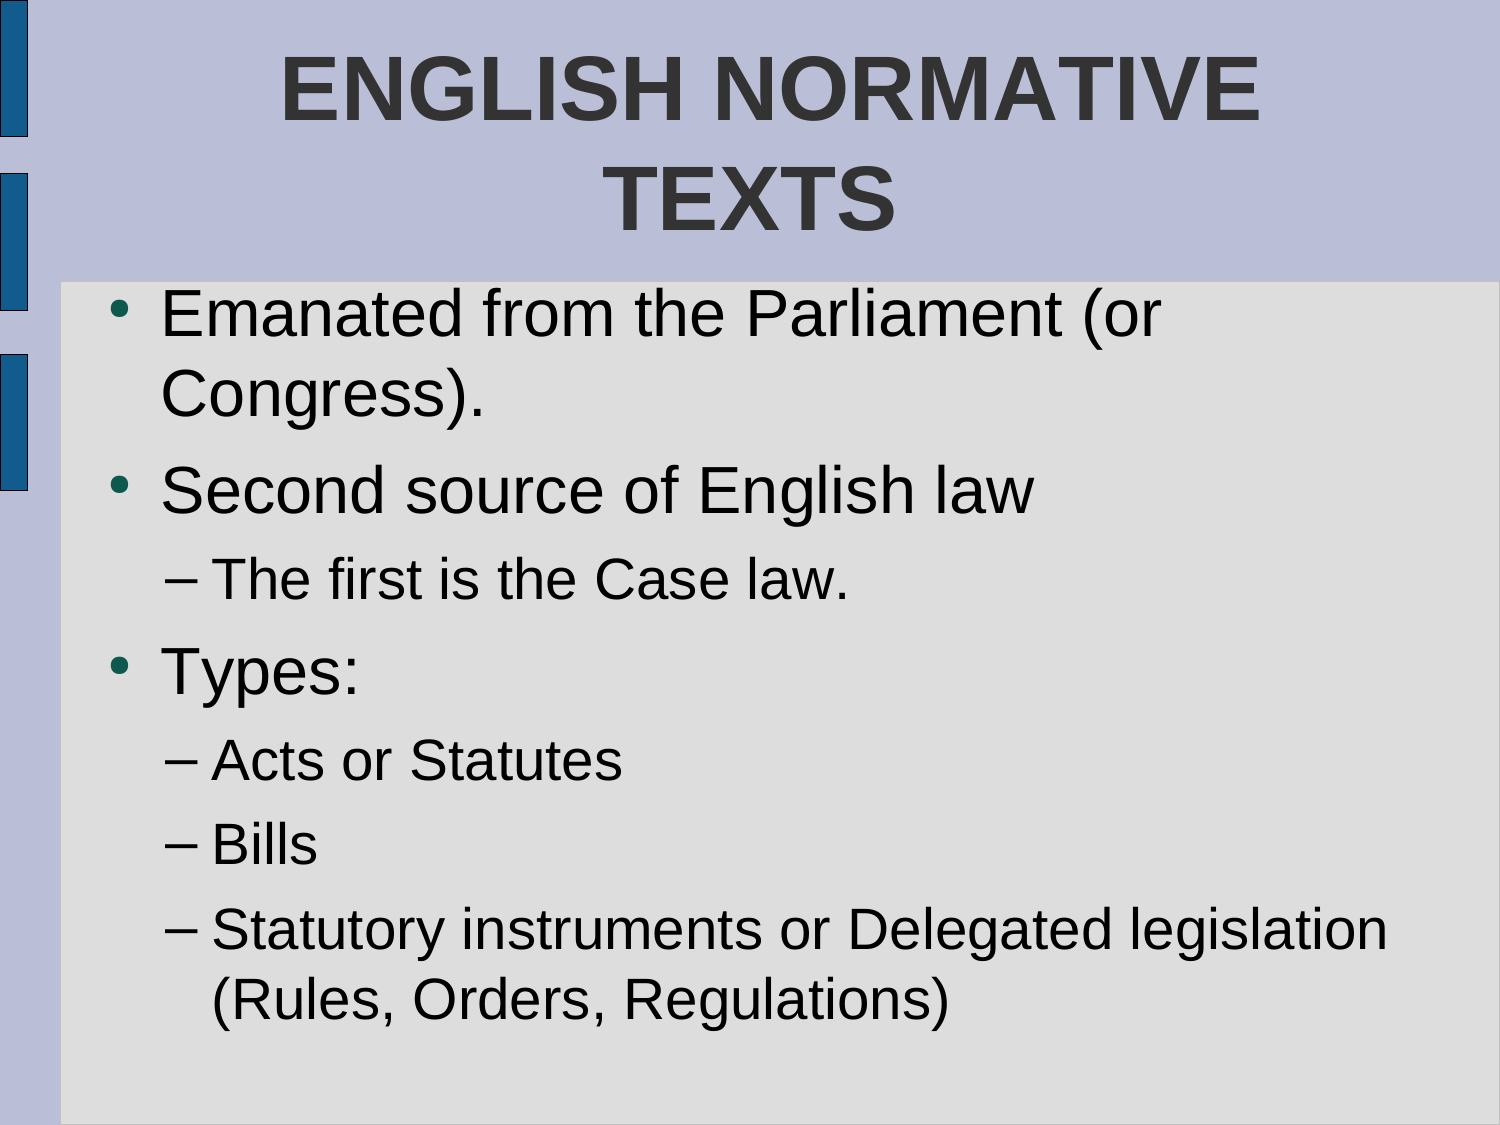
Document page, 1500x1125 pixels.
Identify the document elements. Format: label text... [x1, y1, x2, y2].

title ENGLISH NORMATIVE TEXTS [75, 21, 1426, 257]
list Emanated from the Parliament (or Congress). Second source of English law The first is the Case law. Types: Acts or Statutes Bills Statutory instruments or Delegated legislation (Rules, Orders, Regulations) [75, 262, 1426, 1039]
